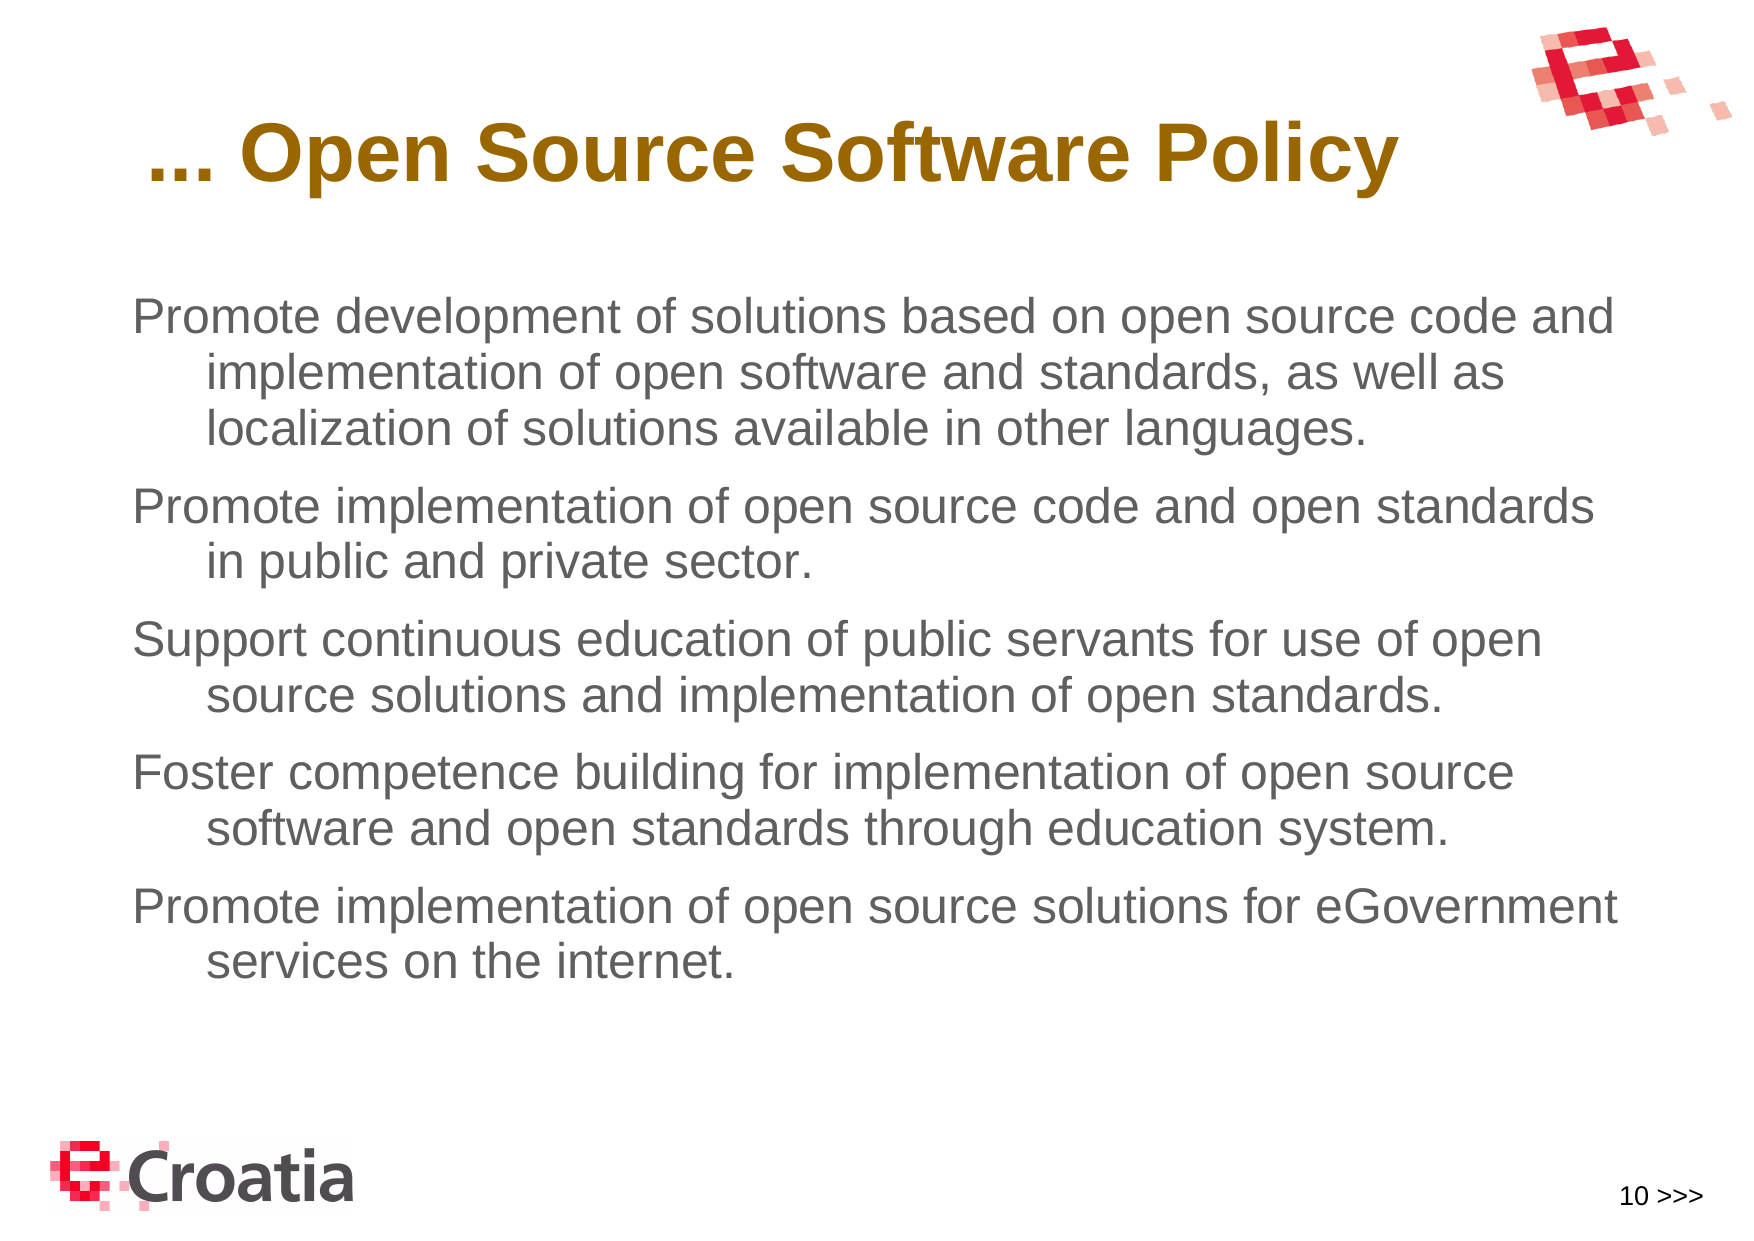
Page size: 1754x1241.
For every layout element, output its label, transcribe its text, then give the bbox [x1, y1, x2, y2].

title ... Open Source Software Policy [132, 21, 1462, 207]
picture [50, 1141, 353, 1211]
list Promote development of solutions based on open source code and implementation of open software and standards, as well as localization of solutions available in other languages. Promote implementation of open source code and open standards in public and private sector. Support continuous education of public servants for use of open source solutions and implementation of open standards. Foster competence building for implementation of open source software and open standards through education system. Promote implementation of open source solutions for eGovernment services on the internet. [115, 281, 1639, 1128]
picture [1526, 23, 1736, 140]
